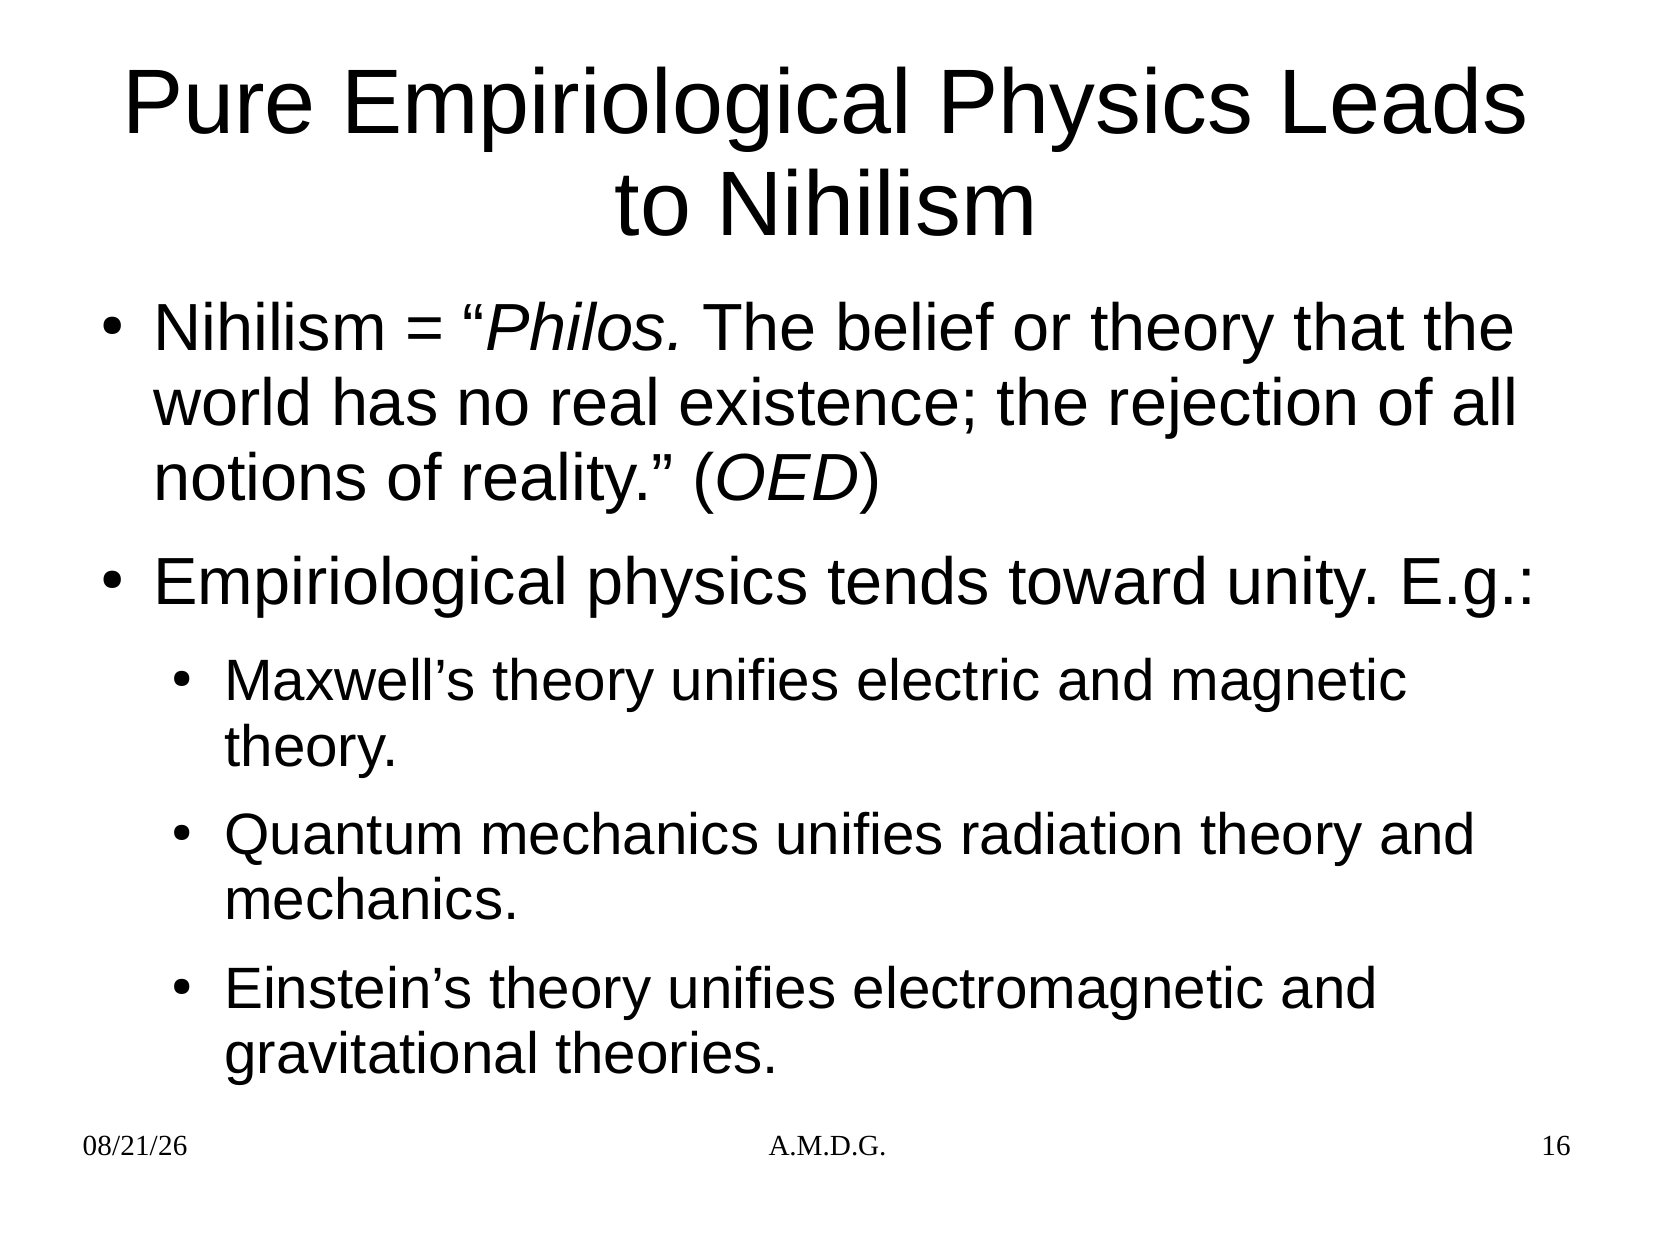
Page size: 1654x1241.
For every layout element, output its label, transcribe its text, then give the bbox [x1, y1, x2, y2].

title Pure Empiriological Physics Leads to Nihilism [82, 49, 1571, 257]
list Nihilism = “Philos. The belief or theory that the world has no real existence; the rejection of all notions of reality.” (OED) Empiriological physics tends toward unity. E.g.: Maxwell’s theory unifies electric and magnetic theory. Quantum mechanics unifies radiation theory and mechanics. Einstein’s theory unifies electromagnetic and gravitational theories. [82, 290, 1571, 1109]
